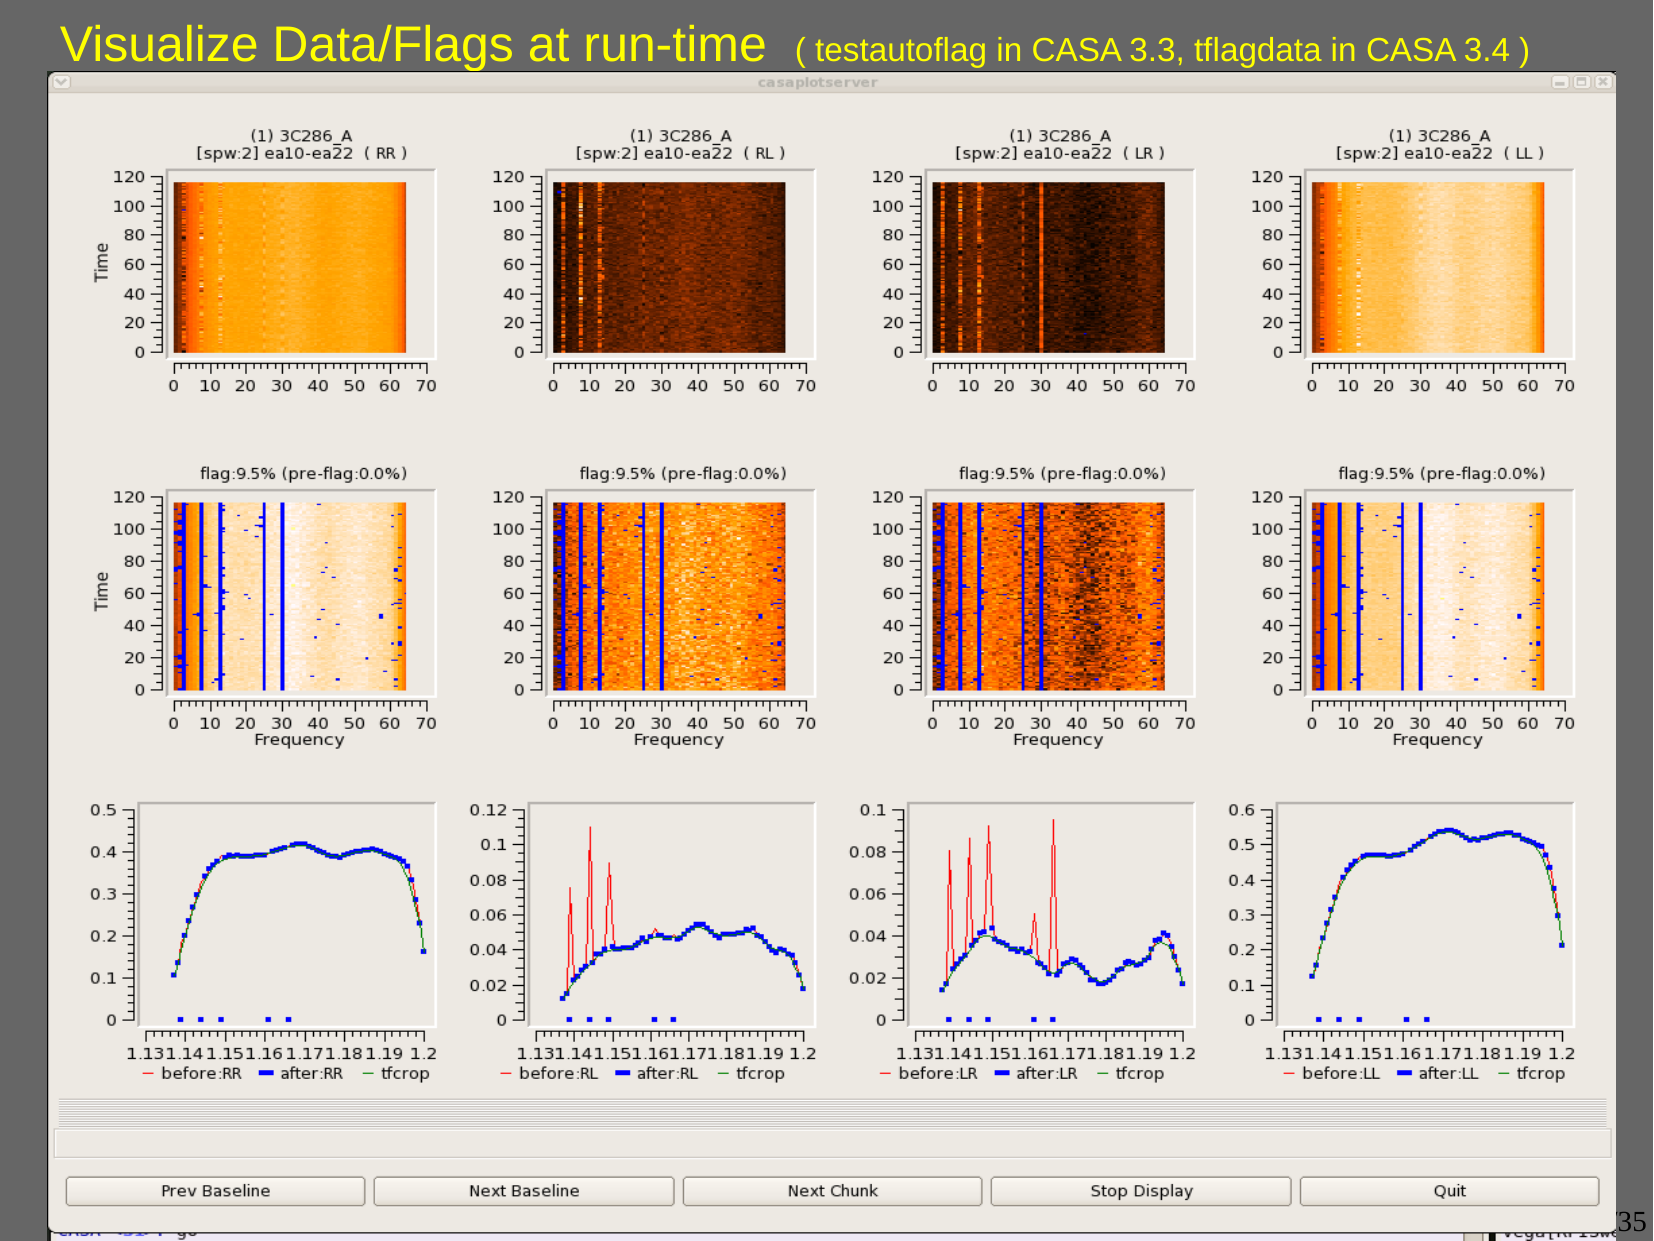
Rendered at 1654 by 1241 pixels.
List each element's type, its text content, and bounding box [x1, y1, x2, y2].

picture [47, 71, 1616, 1241]
text_box Visualize Data/Flags at run-time ( testautoflag in CASA 3.3, tflagdata in CASA 3.4 ) [35, 8, 1557, 129]
